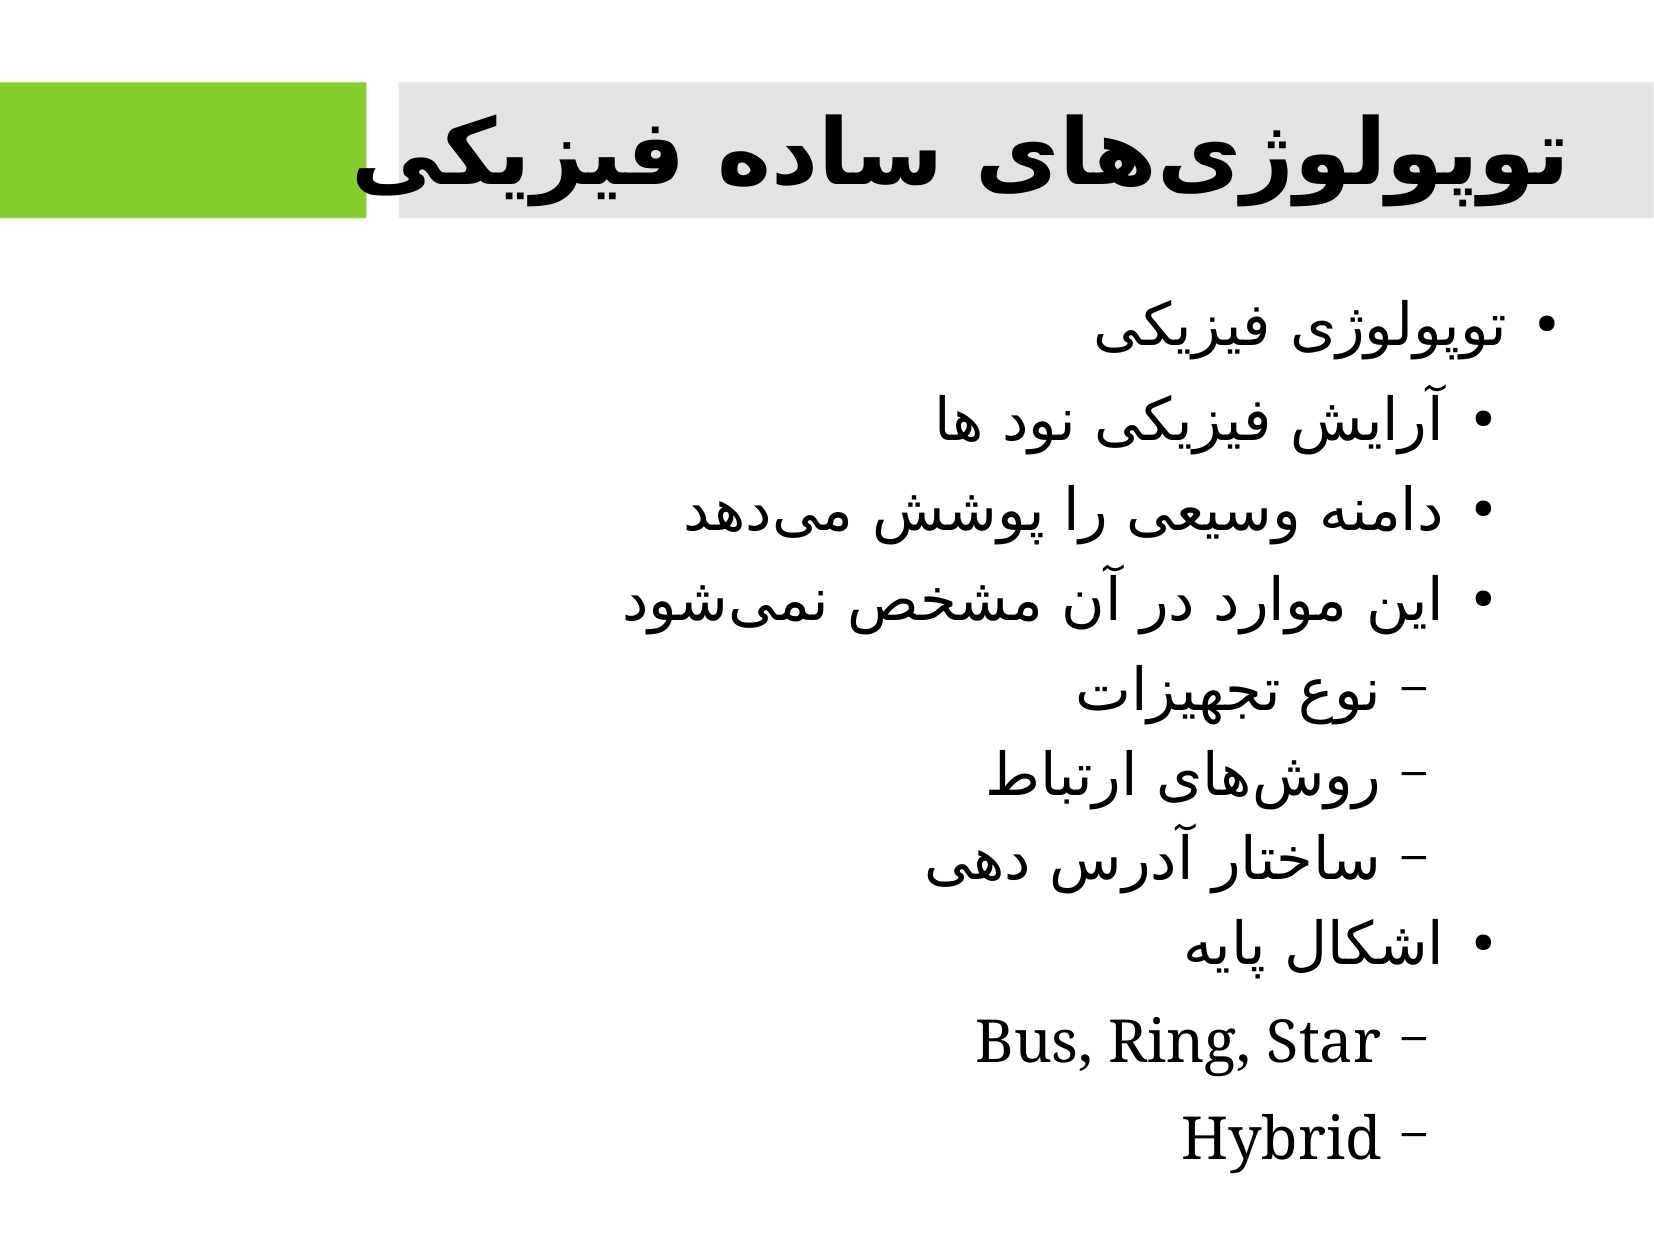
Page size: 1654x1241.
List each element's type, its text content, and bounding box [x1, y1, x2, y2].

list توپولوژی فیزیکی آرایش فیزیکی نود ها دامنه وسیعی را پوشش می‌دهد این موارد در آن مشخص نمی‌شود نوع تجهیزات روش‌های ارتباط ساختار آدرس دهی اشکال پایه Bus, Ring, Star Hybrid [82, 290, 1571, 1182]
title توپولوژی‌های ساده فیزیکی [82, 49, 1571, 257]
picture [0, 0, 1654, 1241]
